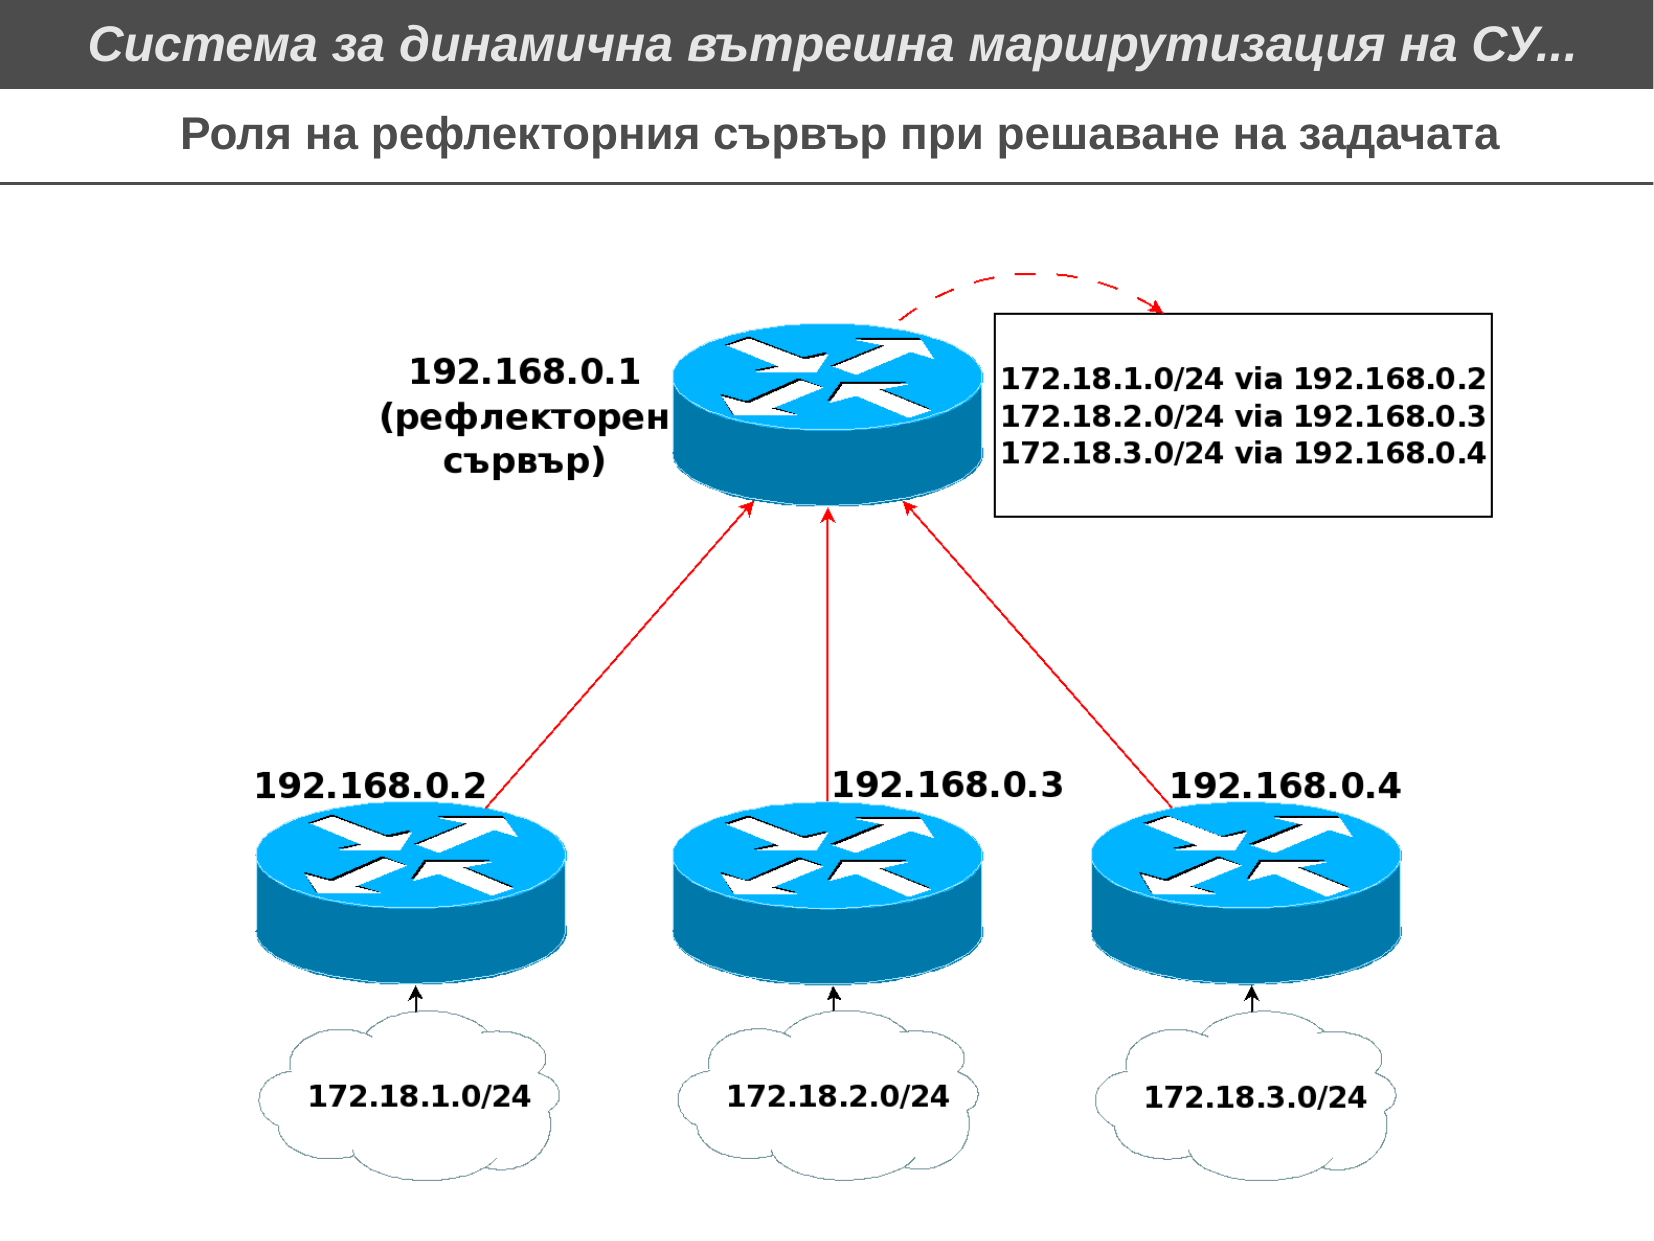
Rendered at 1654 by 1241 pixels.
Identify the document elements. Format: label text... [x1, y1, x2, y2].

text_box Система за динамична вътрешна маршрутизация на СУ... [72, 9, 1594, 80]
text_box [0, 0, 1654, 89]
text_box Роля на рефлекторния сървър при решаване на задачата [165, 100, 1515, 167]
picture [253, 272, 1495, 1182]
